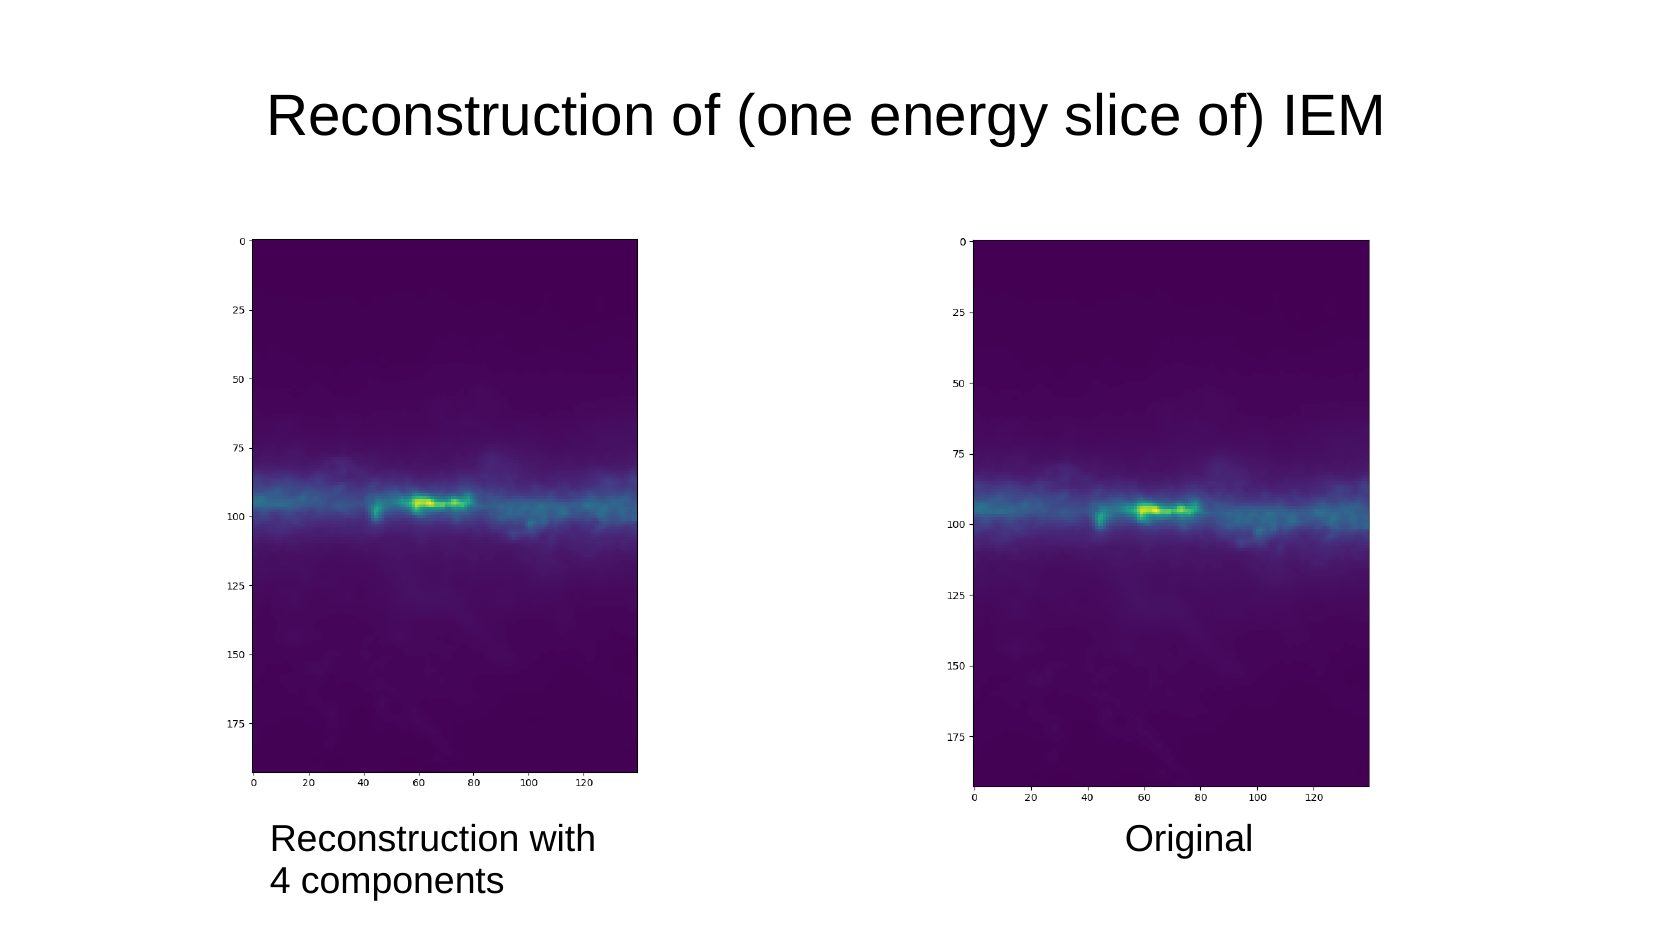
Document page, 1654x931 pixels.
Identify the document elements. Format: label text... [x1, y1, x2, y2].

text_box Original [1110, 810, 1321, 867]
picture [225, 224, 646, 796]
text_box Reconstruction with 4 components [255, 810, 631, 909]
title Reconstruction of (one energy slice of) IEM [82, 37, 1571, 193]
picture [945, 230, 1375, 811]
